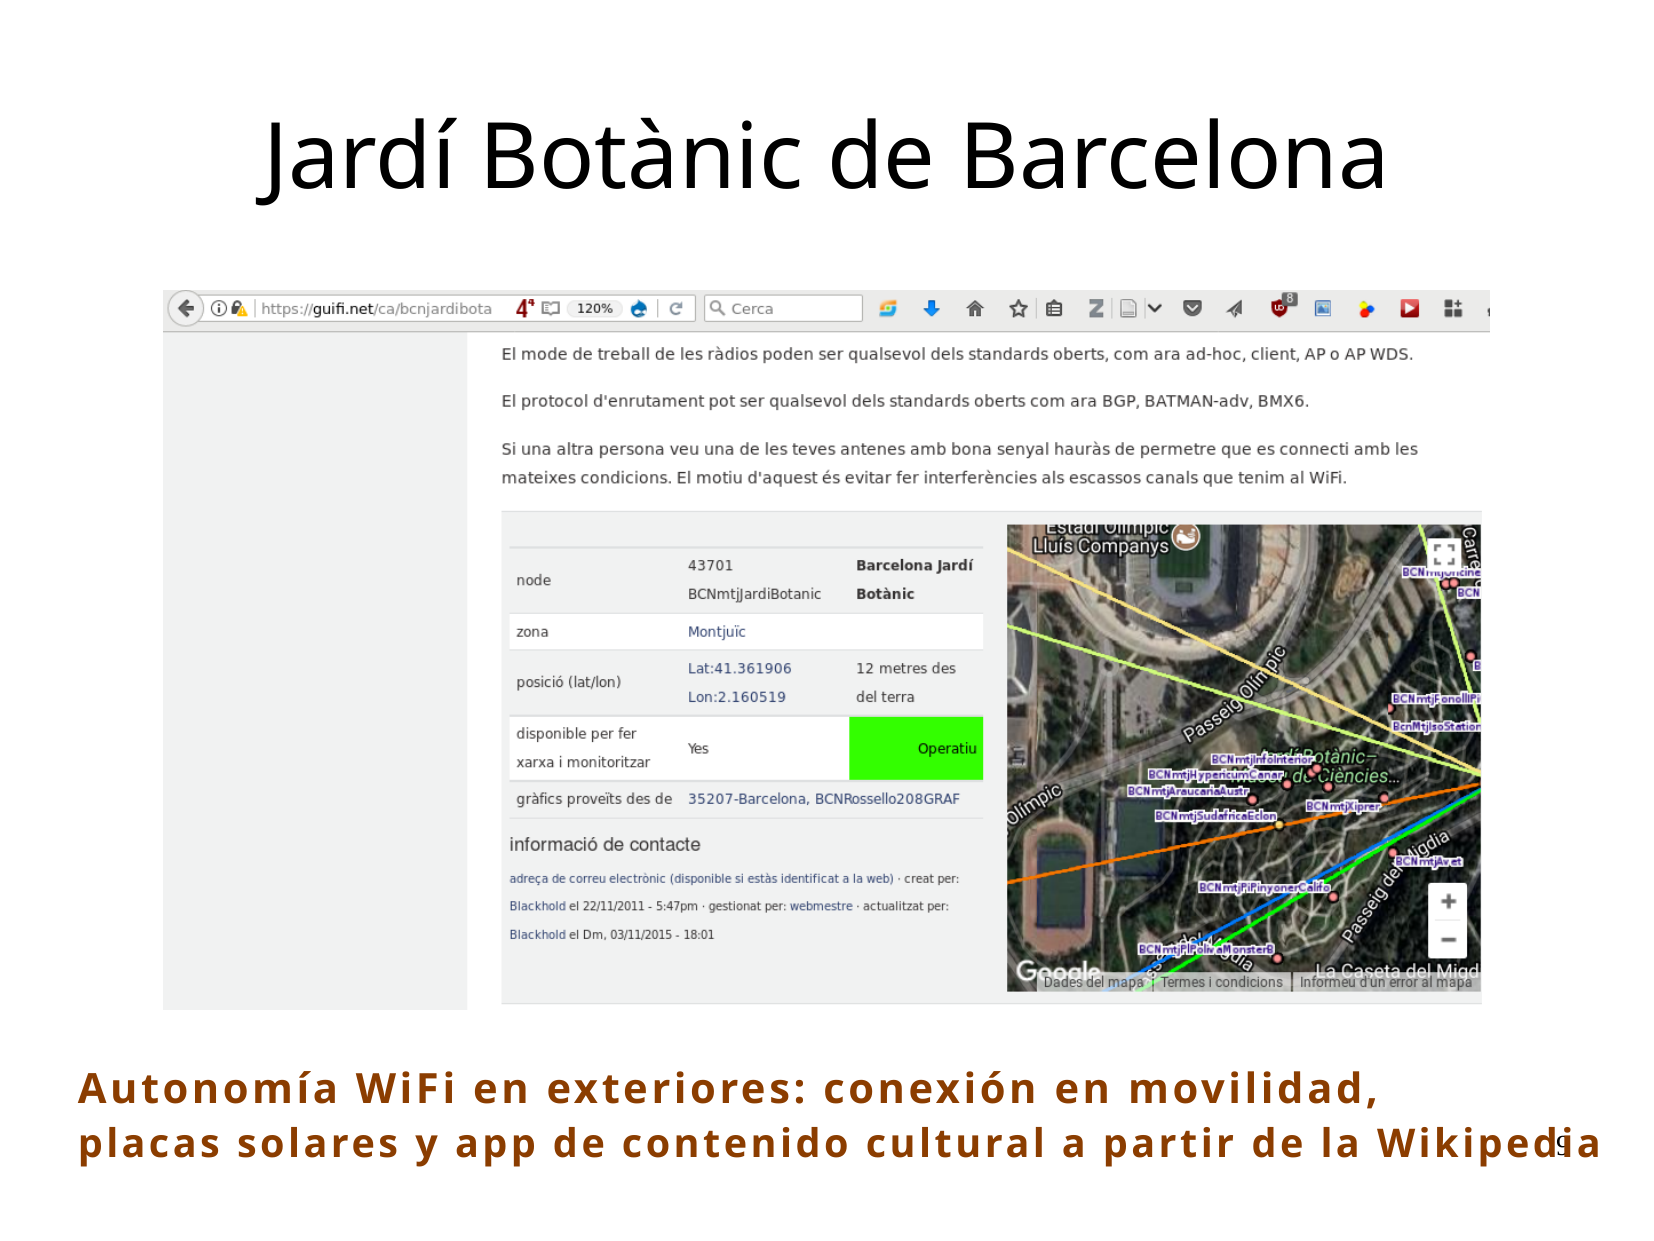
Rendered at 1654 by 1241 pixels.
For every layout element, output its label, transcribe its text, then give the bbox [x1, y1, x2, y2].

title Jardí Botànic de Barcelona [82, 49, 1571, 257]
picture [163, 290, 1490, 1010]
text_box Autonomía WiFi en exteriores: conexión en movilidad, placas solares y app de contenido cultural a partir de la Wikipedia [63, 1051, 1620, 1177]
